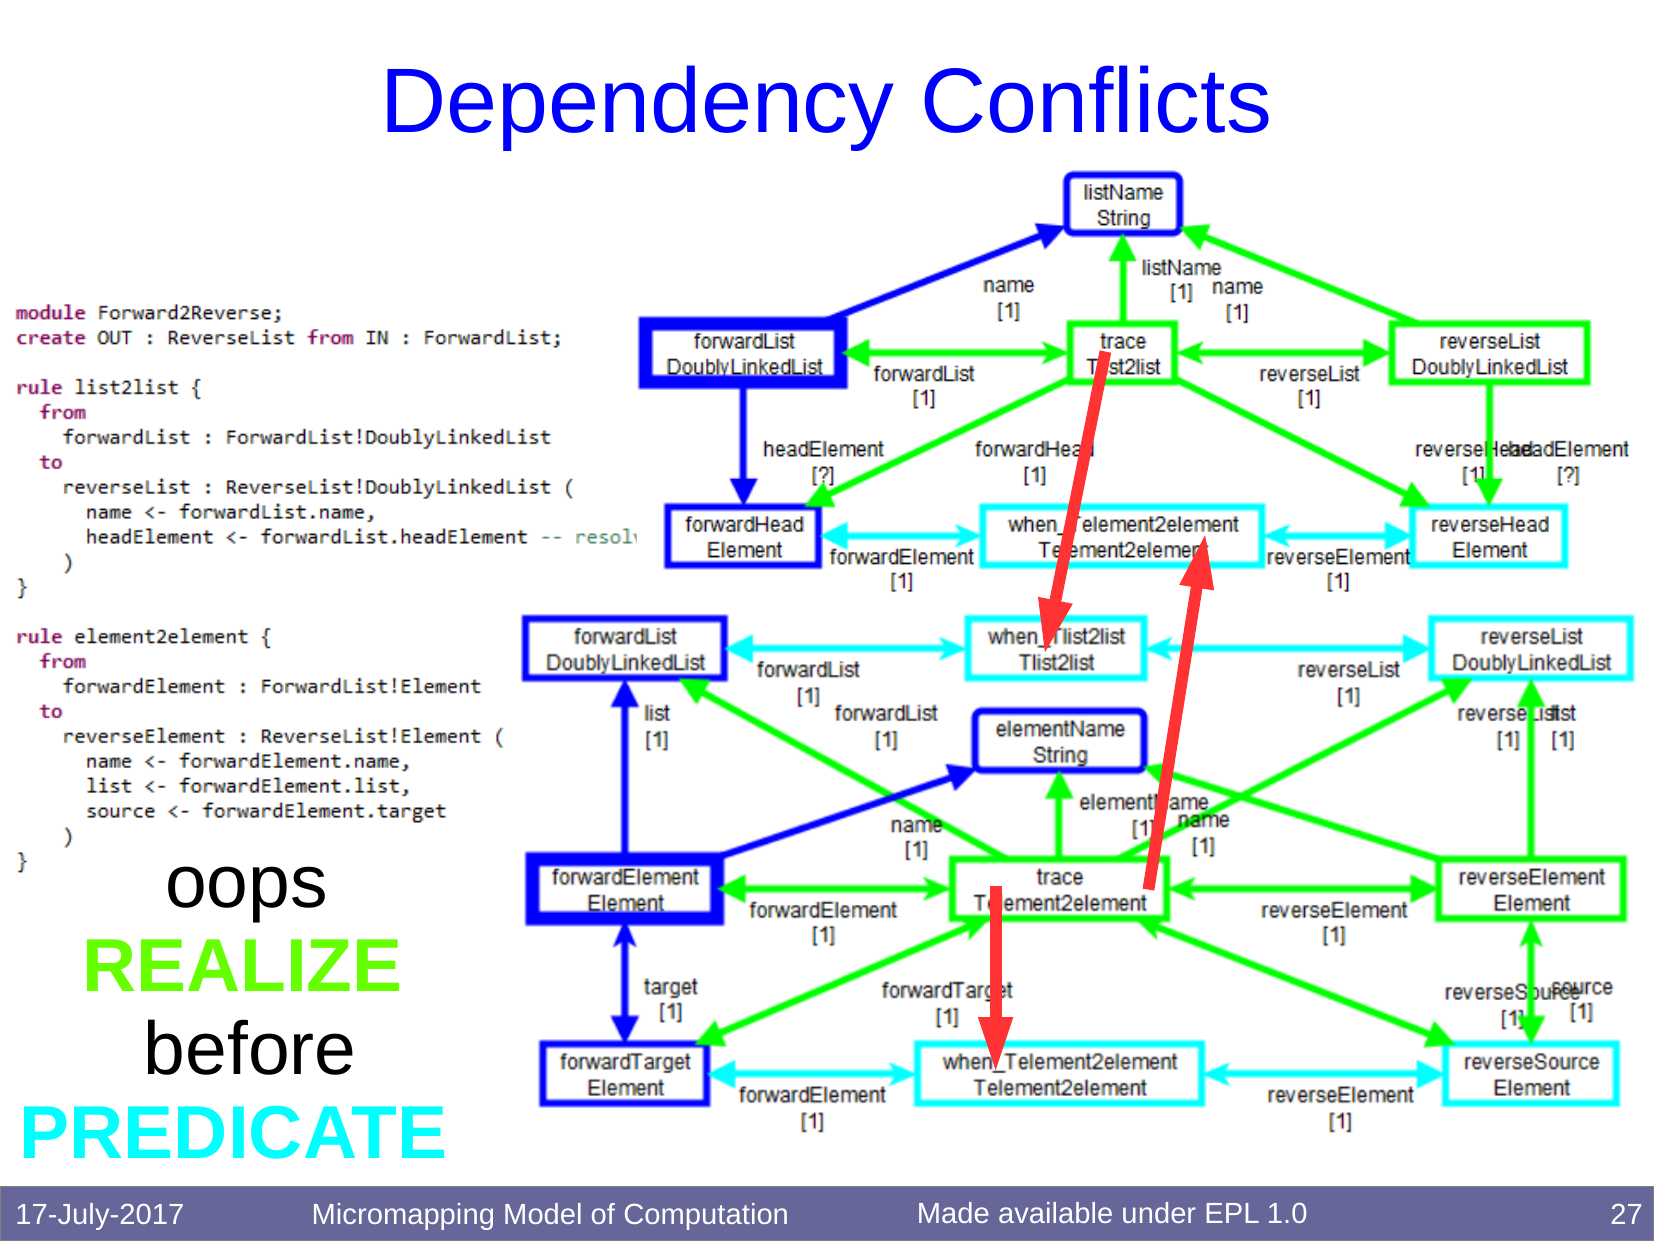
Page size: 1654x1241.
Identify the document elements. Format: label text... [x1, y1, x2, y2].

list oops REALIZE before PREDICATE [19, 839, 487, 1176]
title Dependency Conflicts [82, 49, 1571, 153]
picture [13, 170, 1635, 1133]
